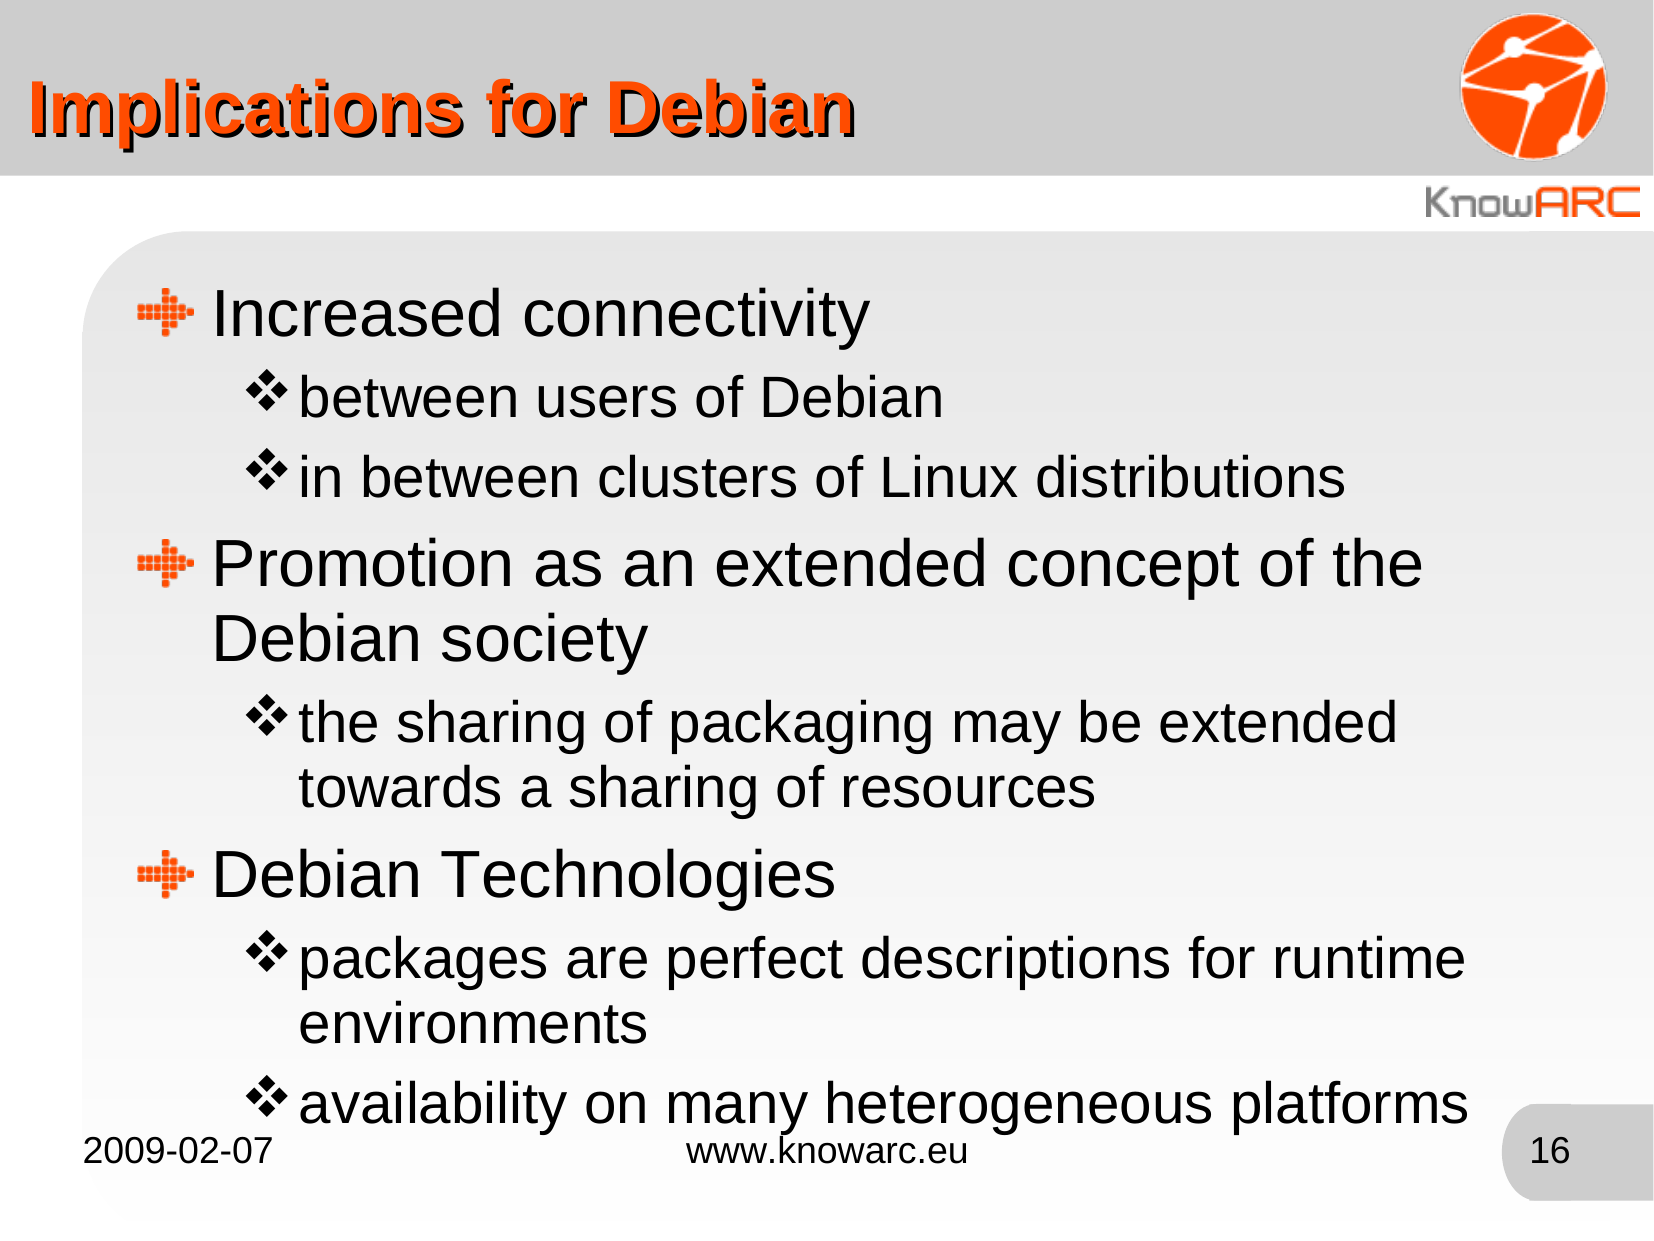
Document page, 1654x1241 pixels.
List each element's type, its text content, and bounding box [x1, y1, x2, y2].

list Increased connectivity between users of Debian in between clusters of Linux distributions Promotion as an extended concept of the Debian society the sharing of packaging may be extended towards a sharing of resources Debian Technologies packages are perfect descriptions for runtime environments availability on many heterogeneous platforms [137, 275, 1571, 1136]
picture [1426, 13, 1640, 217]
title Implications for Debian [27, 0, 1365, 216]
